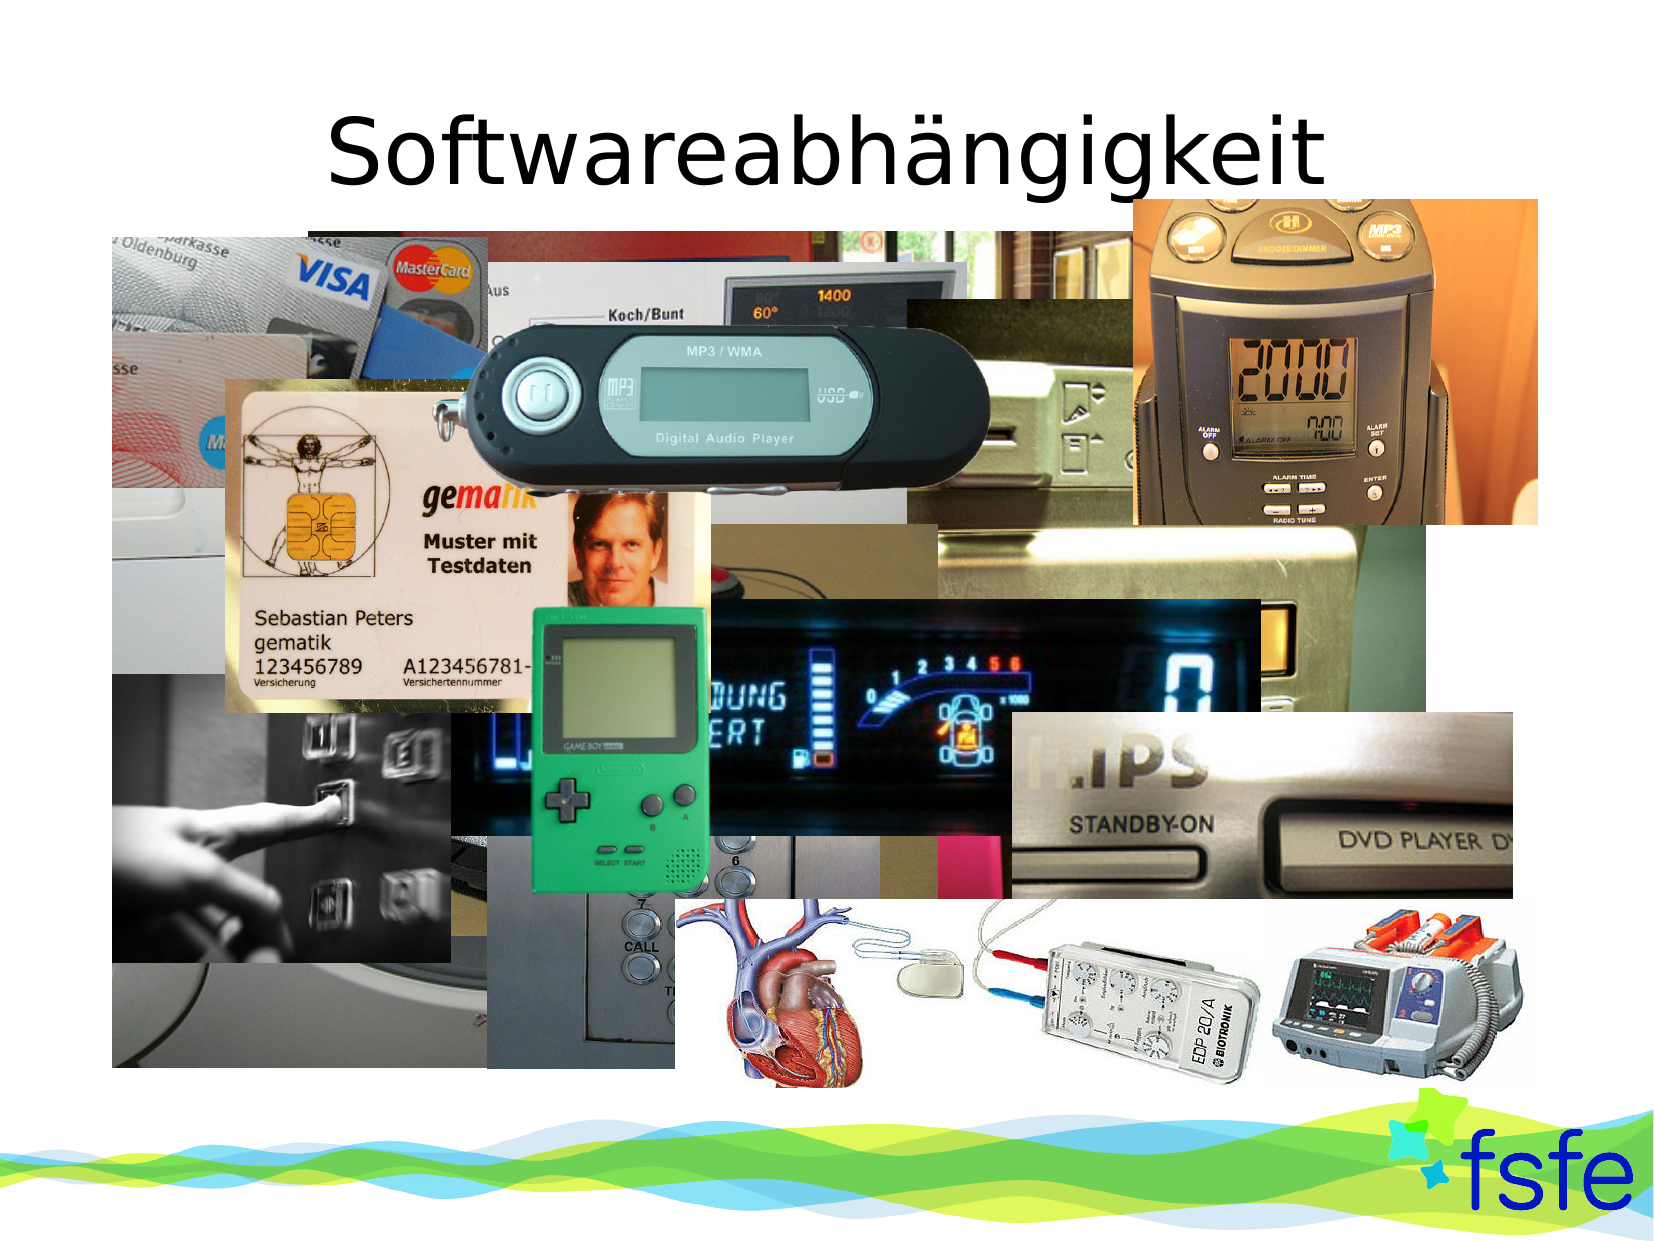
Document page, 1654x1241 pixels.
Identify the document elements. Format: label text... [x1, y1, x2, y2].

picture [0, 199, 1654, 1241]
title Softwareabhängigkeit [82, 56, 1571, 250]
